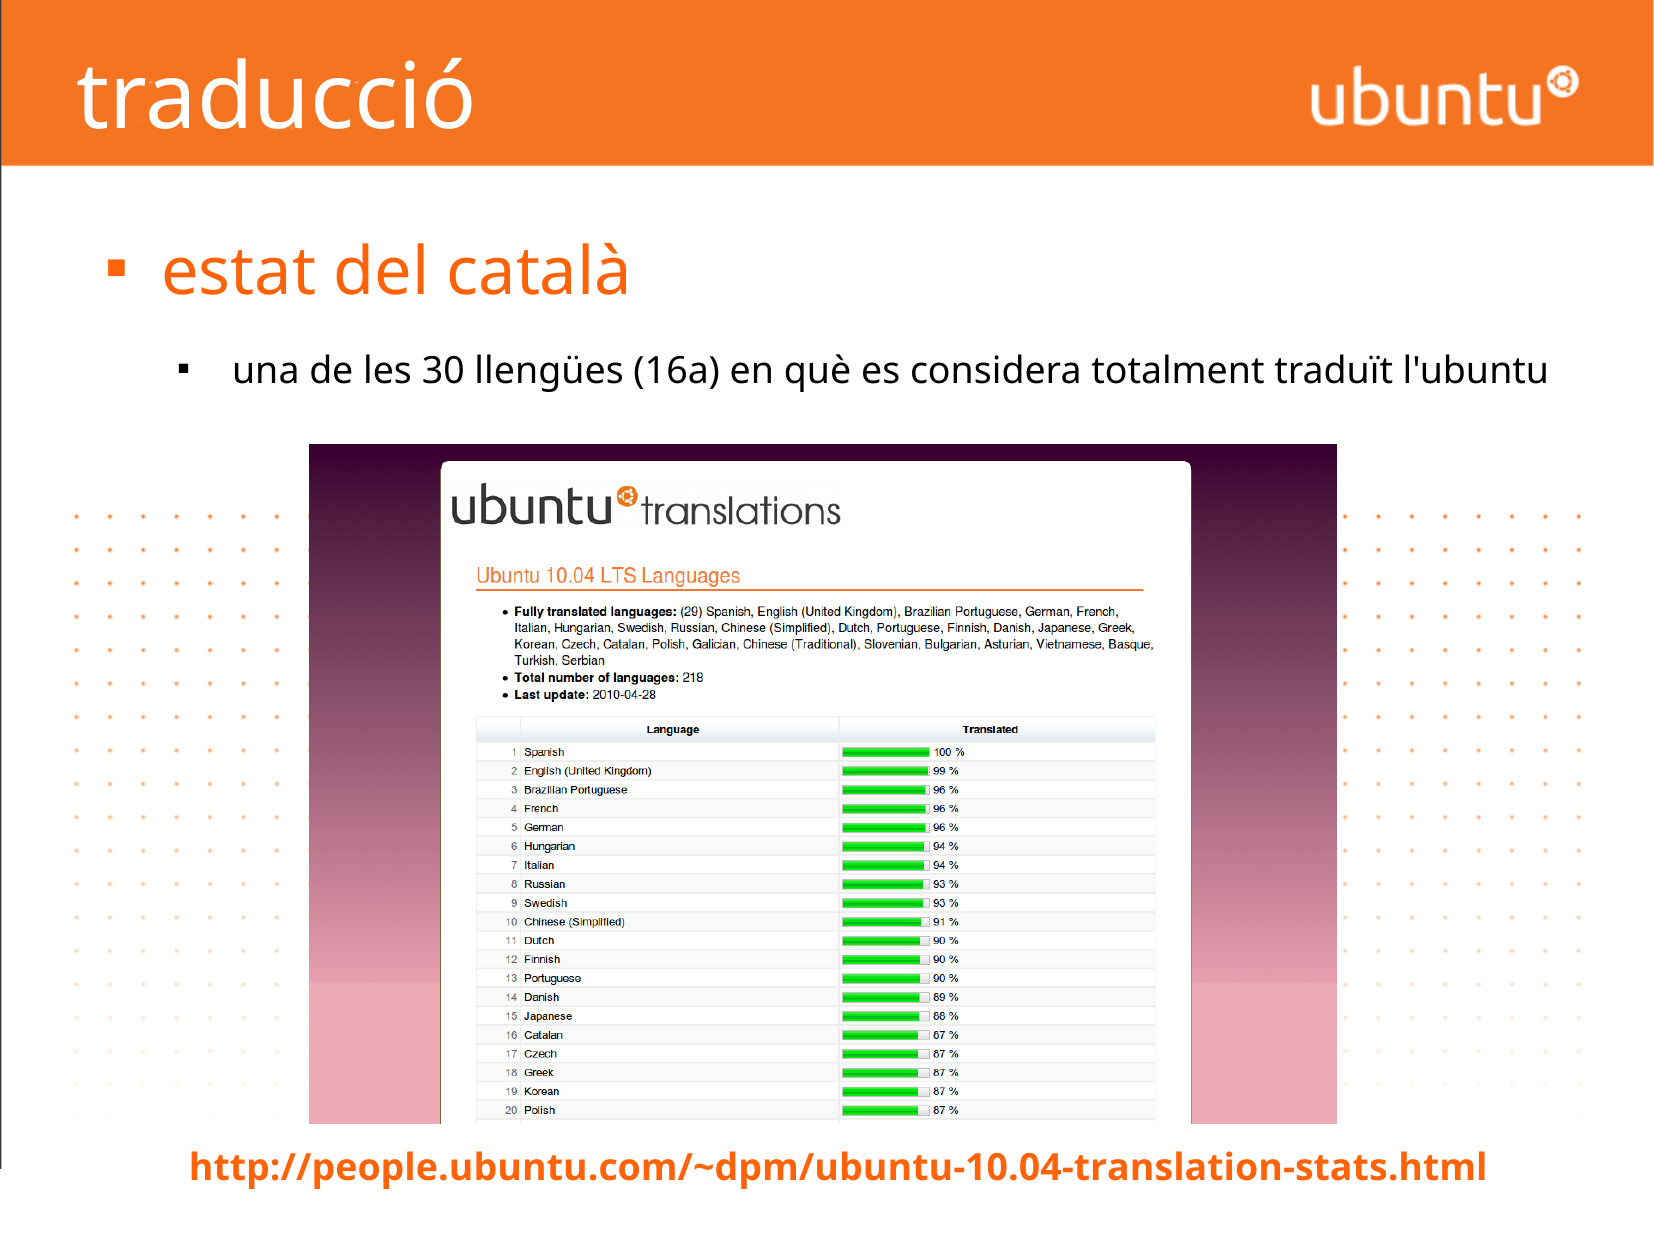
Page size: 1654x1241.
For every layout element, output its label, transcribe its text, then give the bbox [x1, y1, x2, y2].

title traducció [76, 29, 1565, 158]
list estat del català una de les 30 llengües (16a) en què es considera totalment traduït l'ubuntu [90, 223, 1579, 459]
text_box http://people.ubuntu.com/~dpm/ubuntu-10.04-translation-stats.html [174, 1133, 1532, 1197]
picture [0, 0, 1654, 1169]
